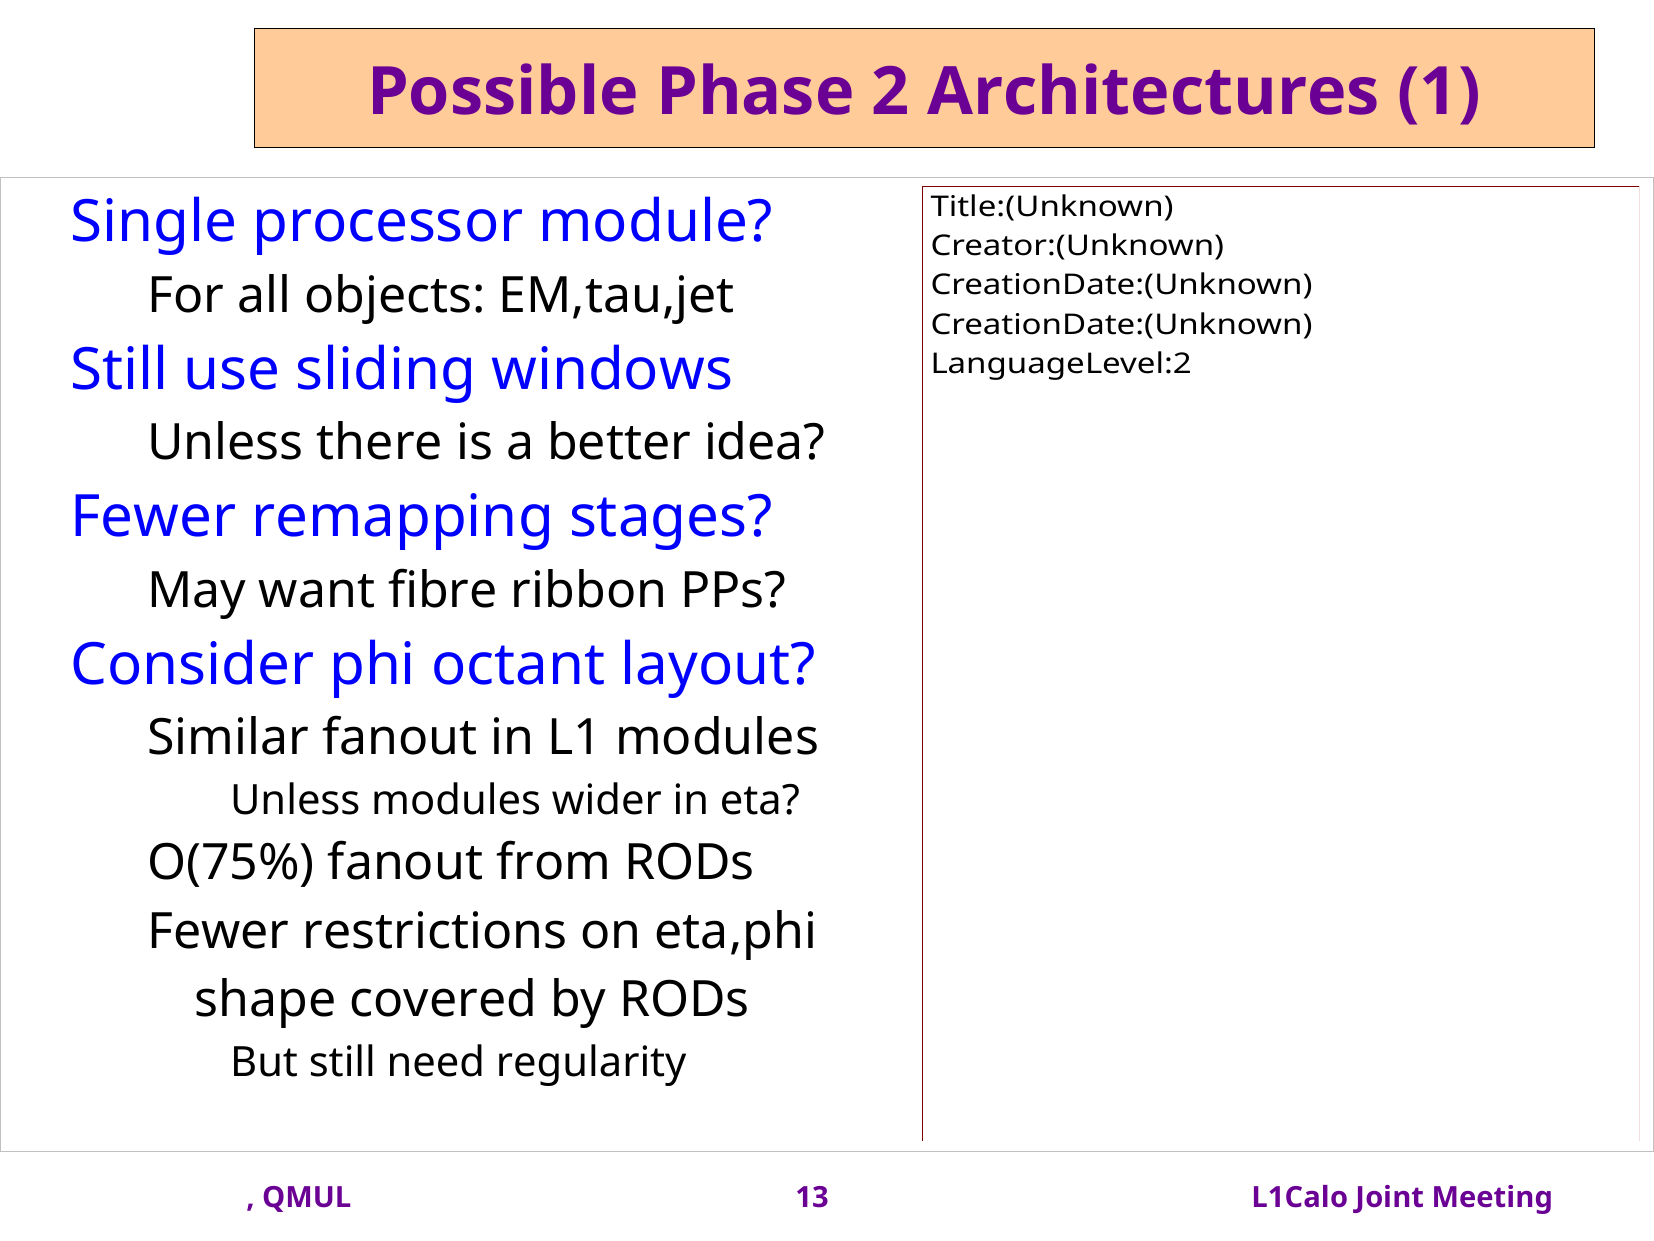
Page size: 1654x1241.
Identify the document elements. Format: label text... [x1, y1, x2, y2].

title Possible Phase 2 Architectures (1) [254, 28, 1595, 148]
picture [919, 184, 1640, 1141]
list Single processor module? For all objects: EM,tau,jet Still use sliding windows Unless there is a better idea? Fewer remapping stages? May want fibre ribbon PPs? Consider phi octant layout? Similar fanout in L1 modules Unless modules wider in eta? O(75%) fanout from RODs Fewer restrictions on eta,phi shape covered by RODs But still need regularity [52, 179, 903, 1108]
